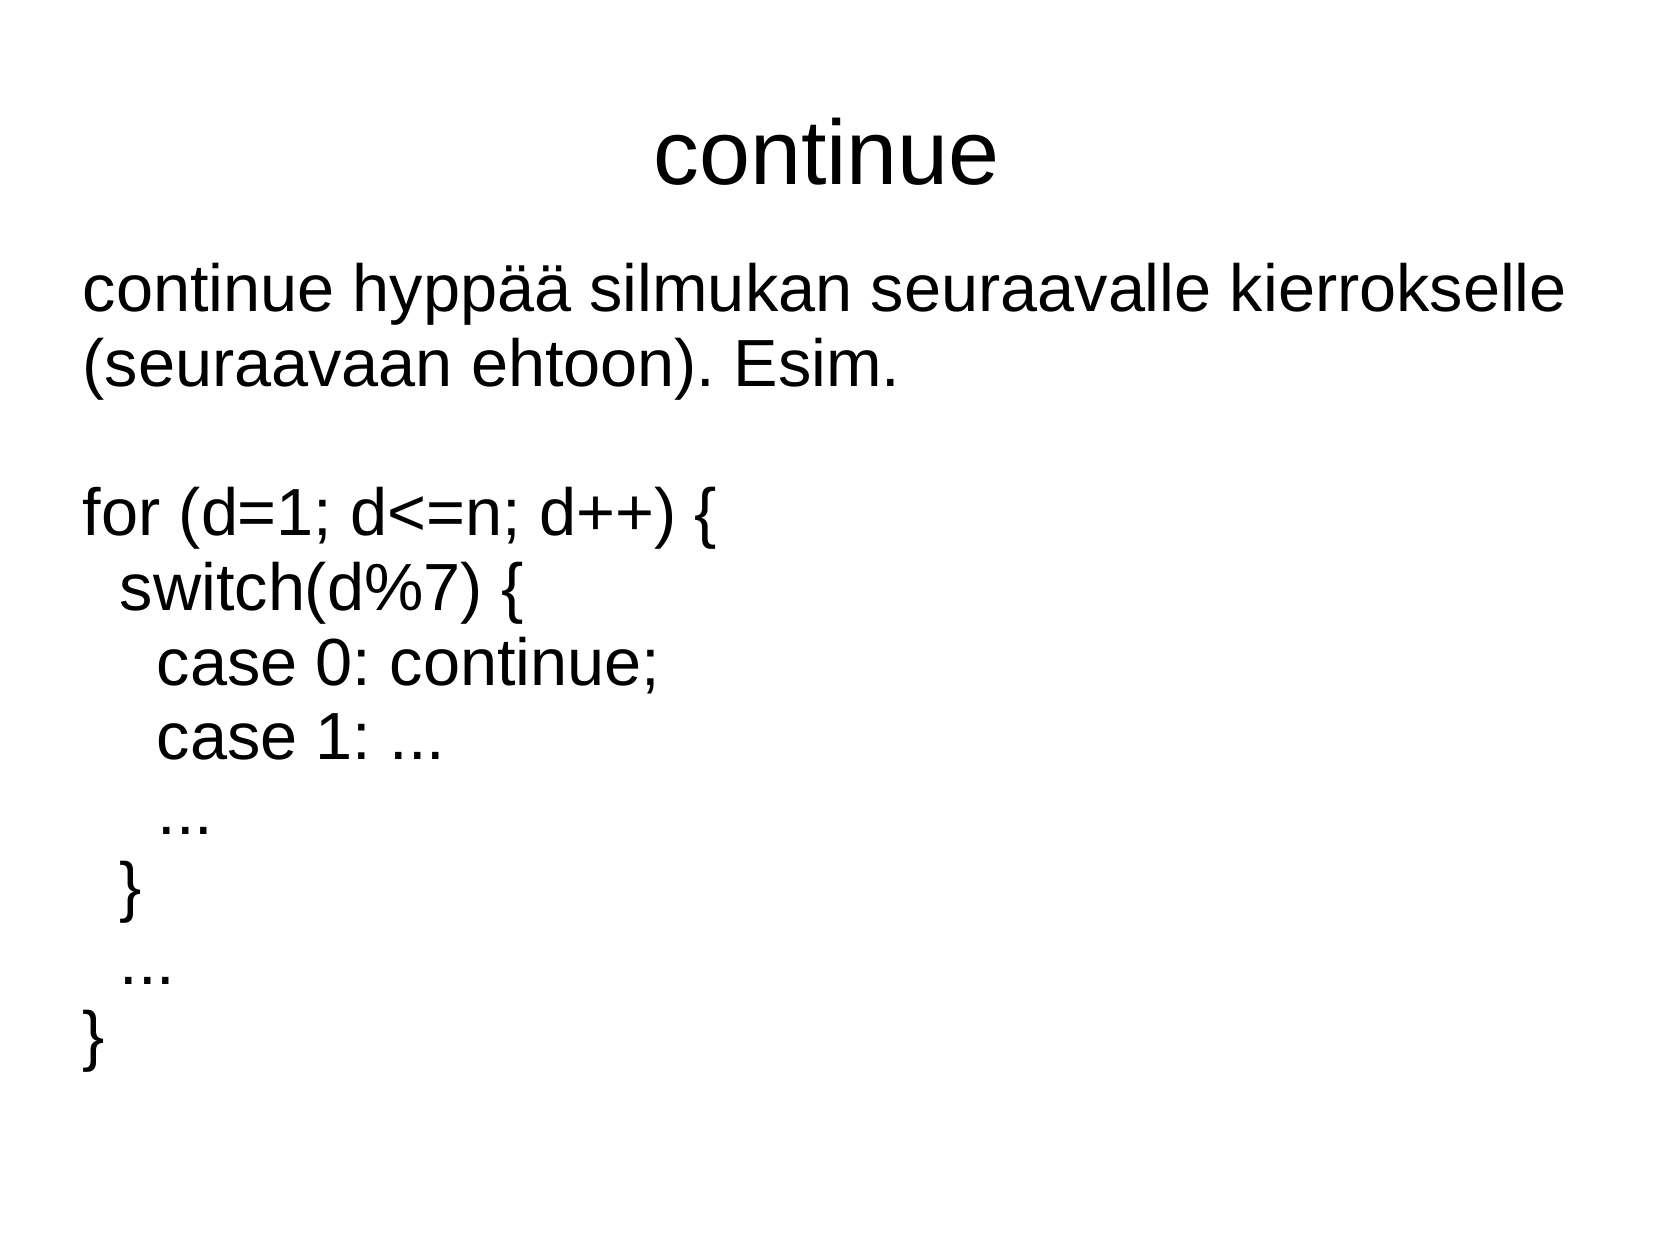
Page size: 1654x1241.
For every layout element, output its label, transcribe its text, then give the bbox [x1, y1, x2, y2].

subtitle continue hyppää silmukan seuraavalle kierrokselle (seuraavaan ehtoon). Esim. for (d=1; d<=n; d++) { switch(d%7) { case 0: continue; case 1: ... ... } ... } [82, 250, 1571, 1149]
title continue [82, 56, 1571, 250]
